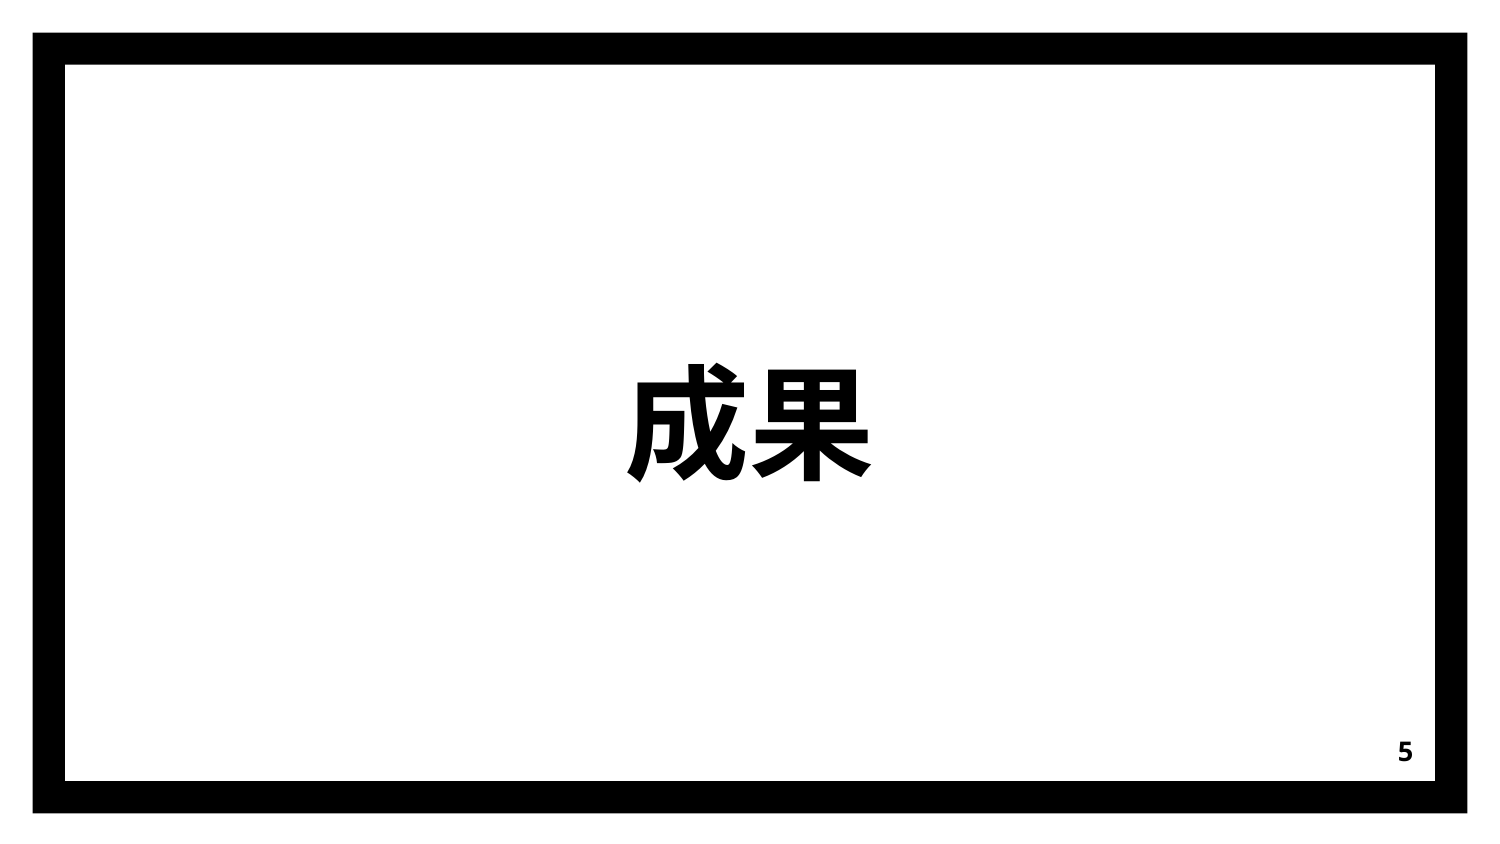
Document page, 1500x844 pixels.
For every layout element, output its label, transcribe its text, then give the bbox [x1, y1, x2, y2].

slide_number 1 [1338, 720, 1429, 786]
title 成果 [560, 333, 940, 510]
